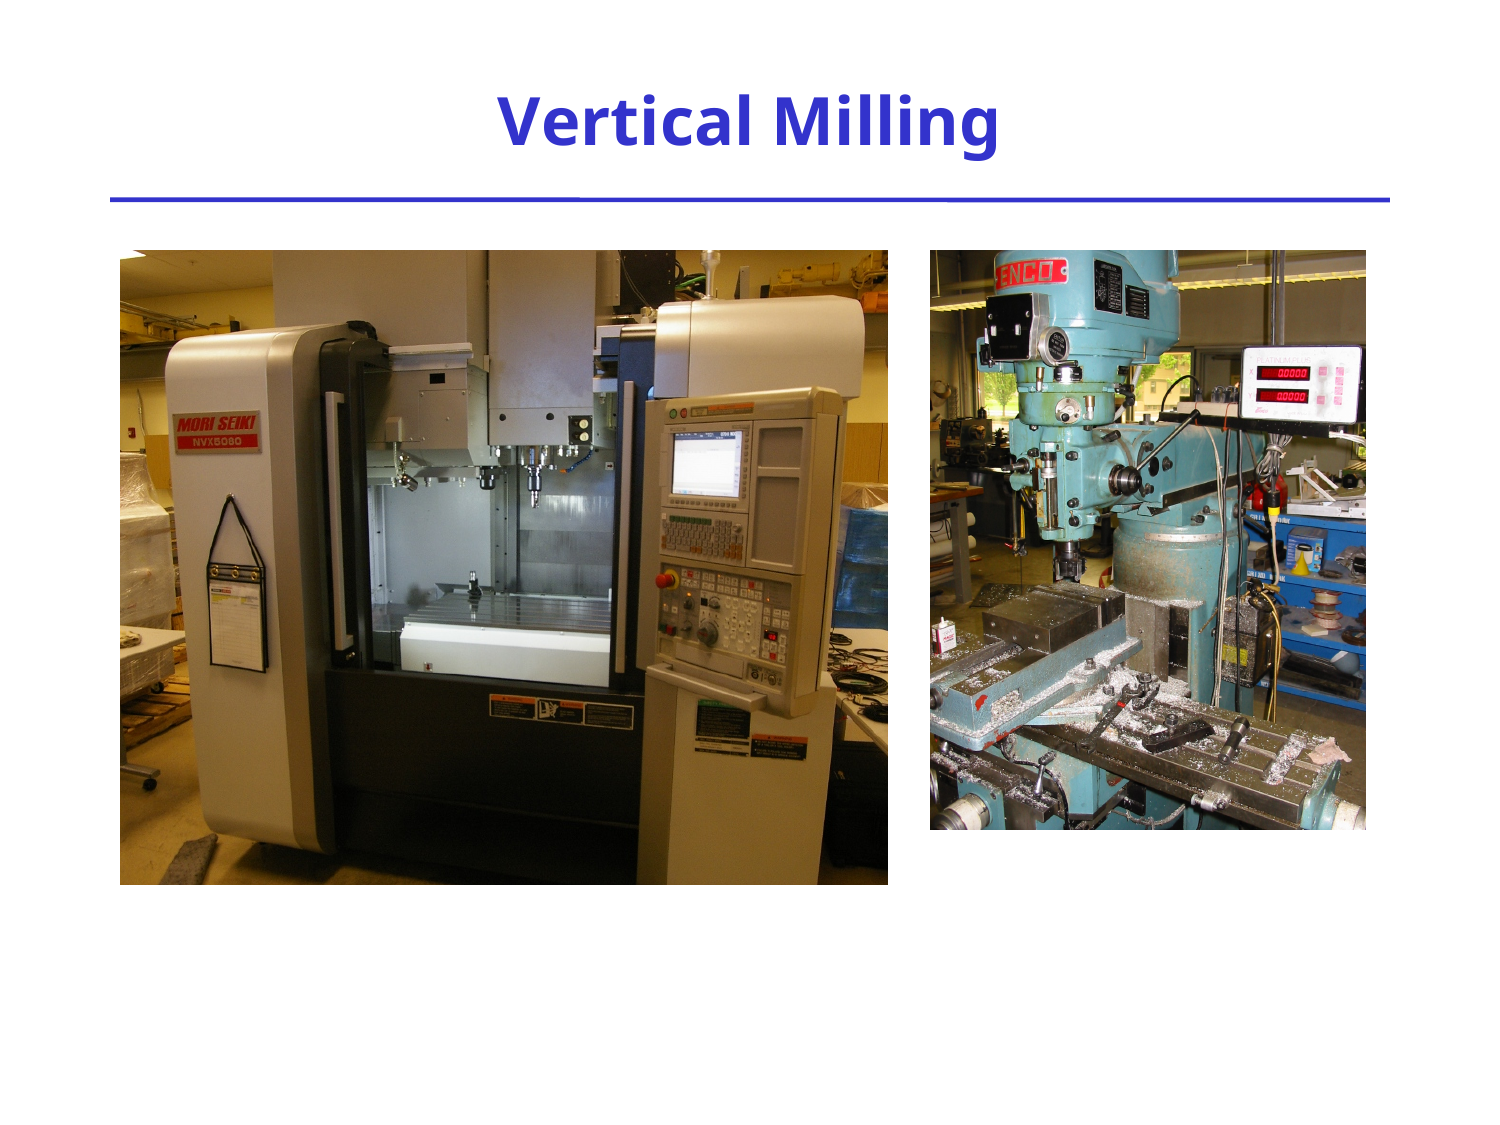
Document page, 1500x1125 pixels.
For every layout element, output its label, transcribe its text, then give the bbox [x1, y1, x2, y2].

picture [120, 250, 888, 886]
title Vertical Milling [112, 50, 1388, 188]
picture [930, 250, 1366, 830]
